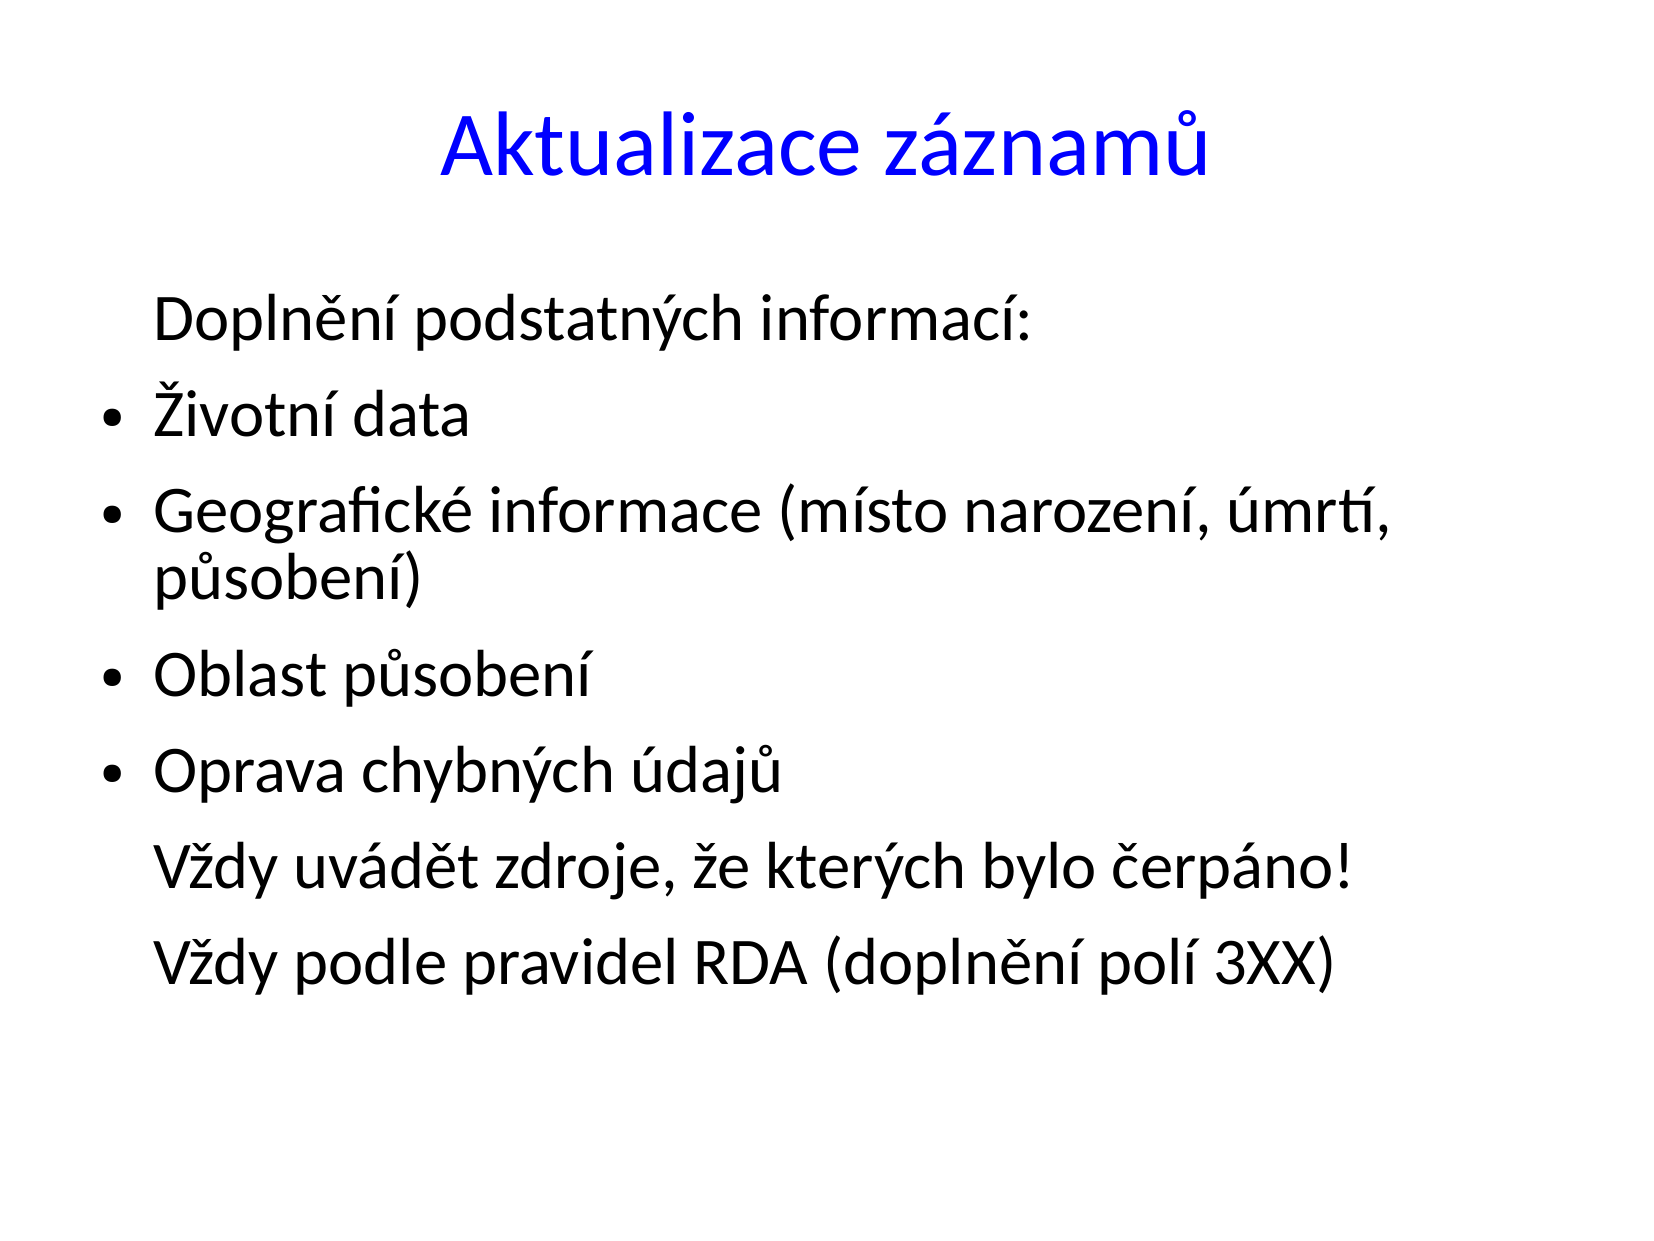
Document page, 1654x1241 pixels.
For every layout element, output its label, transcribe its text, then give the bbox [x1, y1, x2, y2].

title Aktualizace záznamů [82, 49, 1571, 257]
list Doplnění podstatných informací: Životní data Geografické informace (místo narození, úmrtí, působení) Oblast působení Oprava chybných údajů Vždy uvádět zdroje, že kterých bylo čerpáno! Vždy podle pravidel RDA (doplnění polí 3XX) [82, 290, 1571, 1010]
